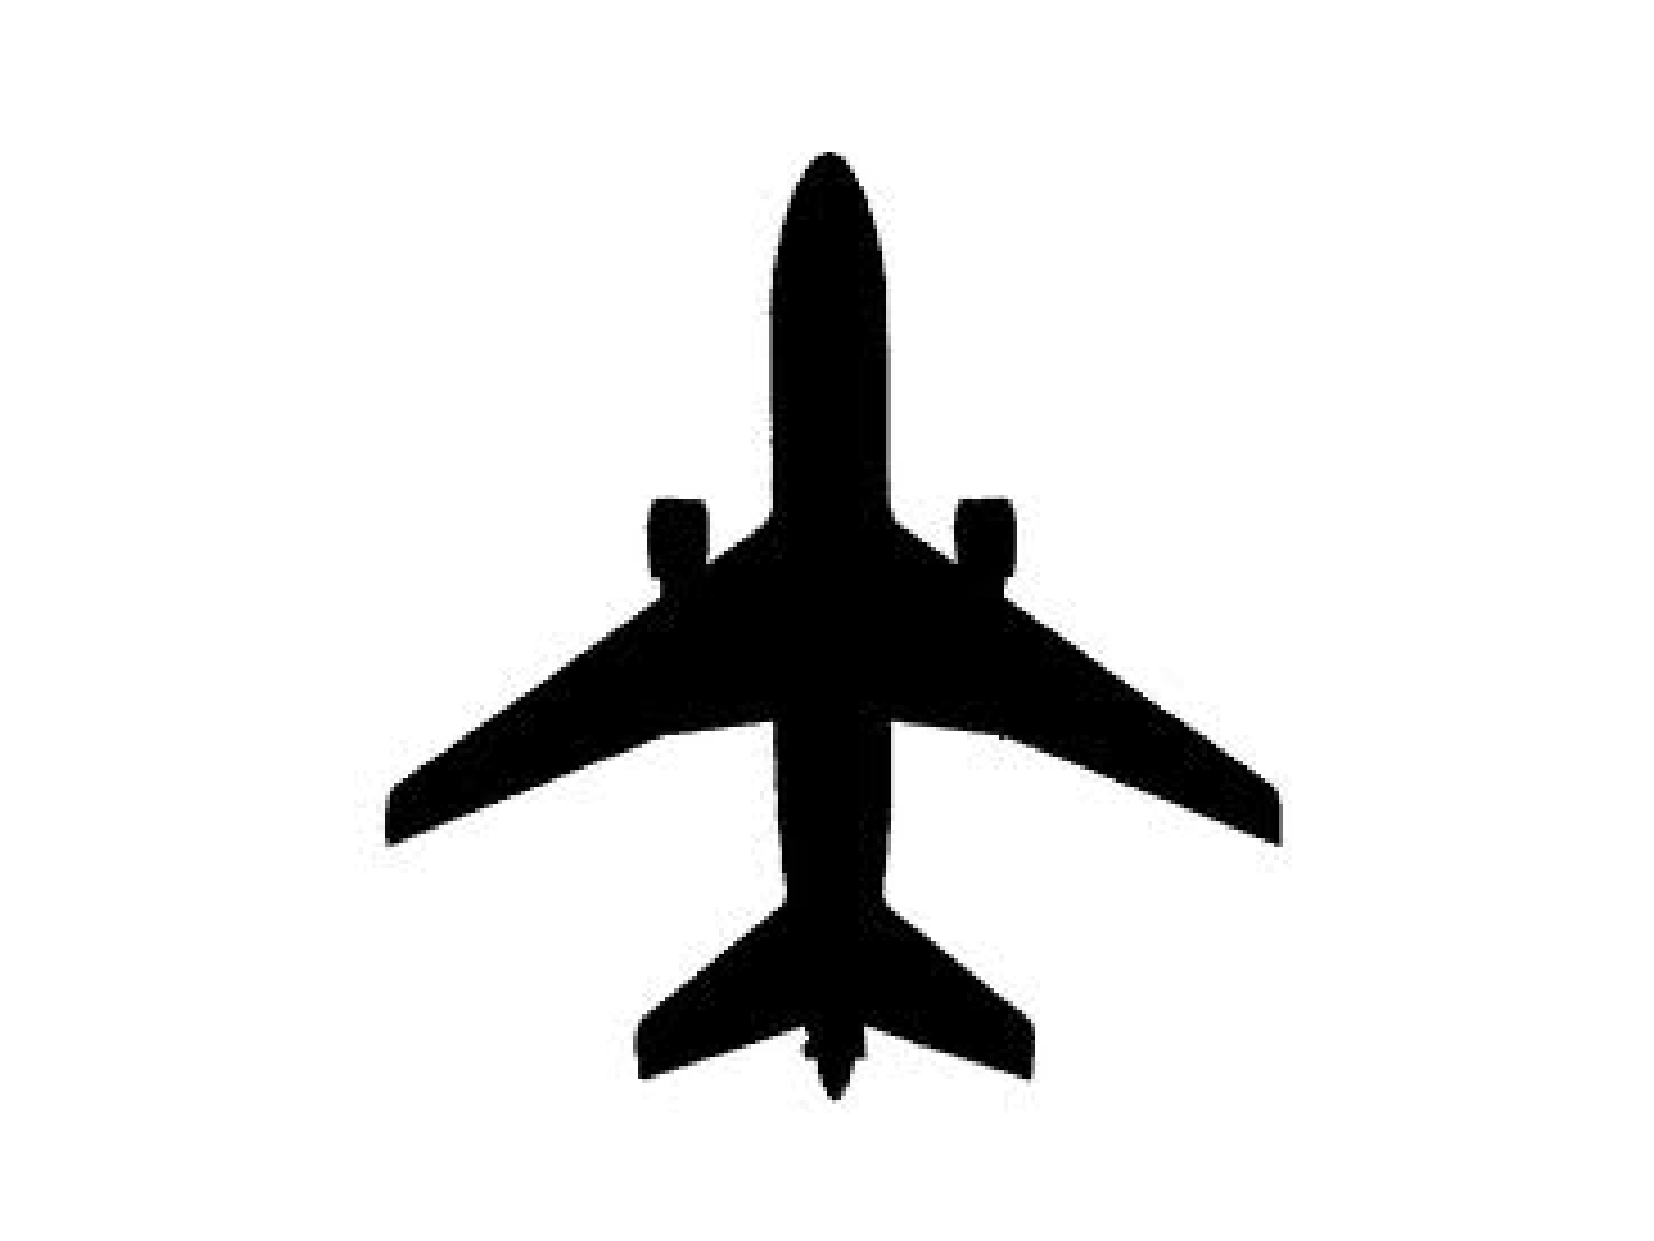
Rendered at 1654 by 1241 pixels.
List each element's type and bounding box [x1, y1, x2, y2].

picture [354, 118, 1329, 1123]
